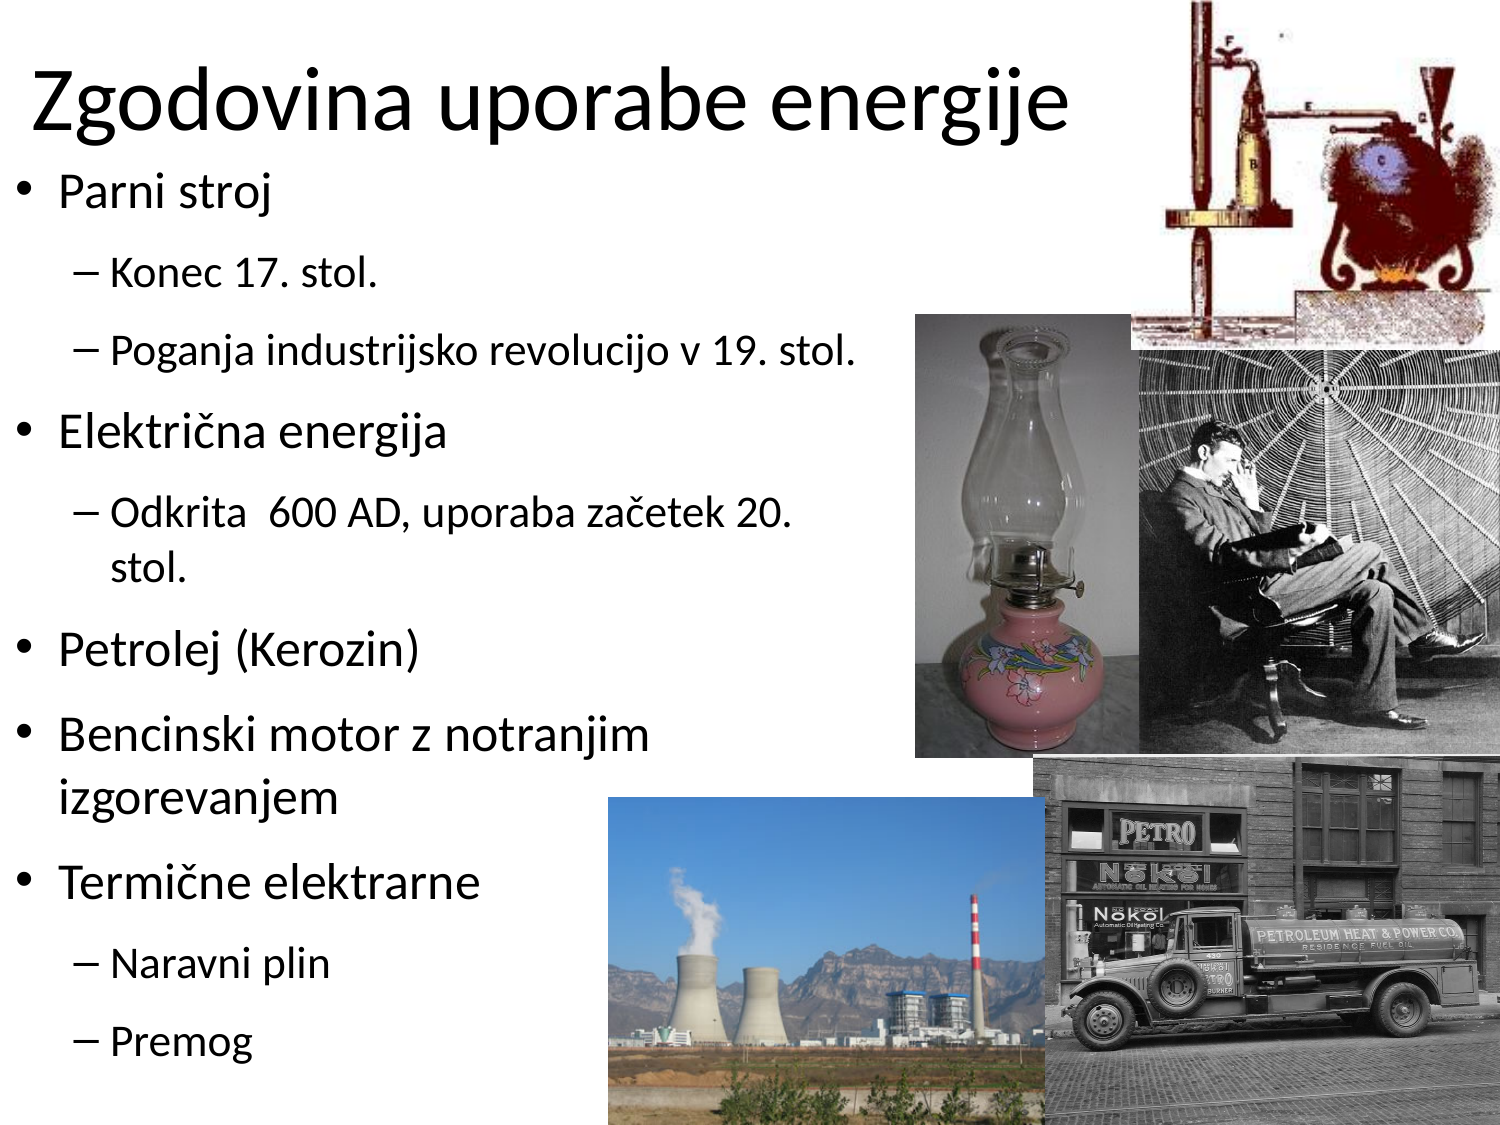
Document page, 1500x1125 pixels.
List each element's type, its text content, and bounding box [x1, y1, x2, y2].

picture [608, 0, 1500, 1125]
title Zgodovina uporabe energije [0, 0, 1105, 188]
list Parni stroj Konec 17. stol. Poganja industrijsko revolucijo v 19. stol. Električna energija Odkrita 600 AD, uporaba začetek 20. stol. Petrolej (Kerozin) Bencinski motor z notranjim izgorevanjem Termične elektrarne Naravni plin Premog [0, 149, 880, 1125]
